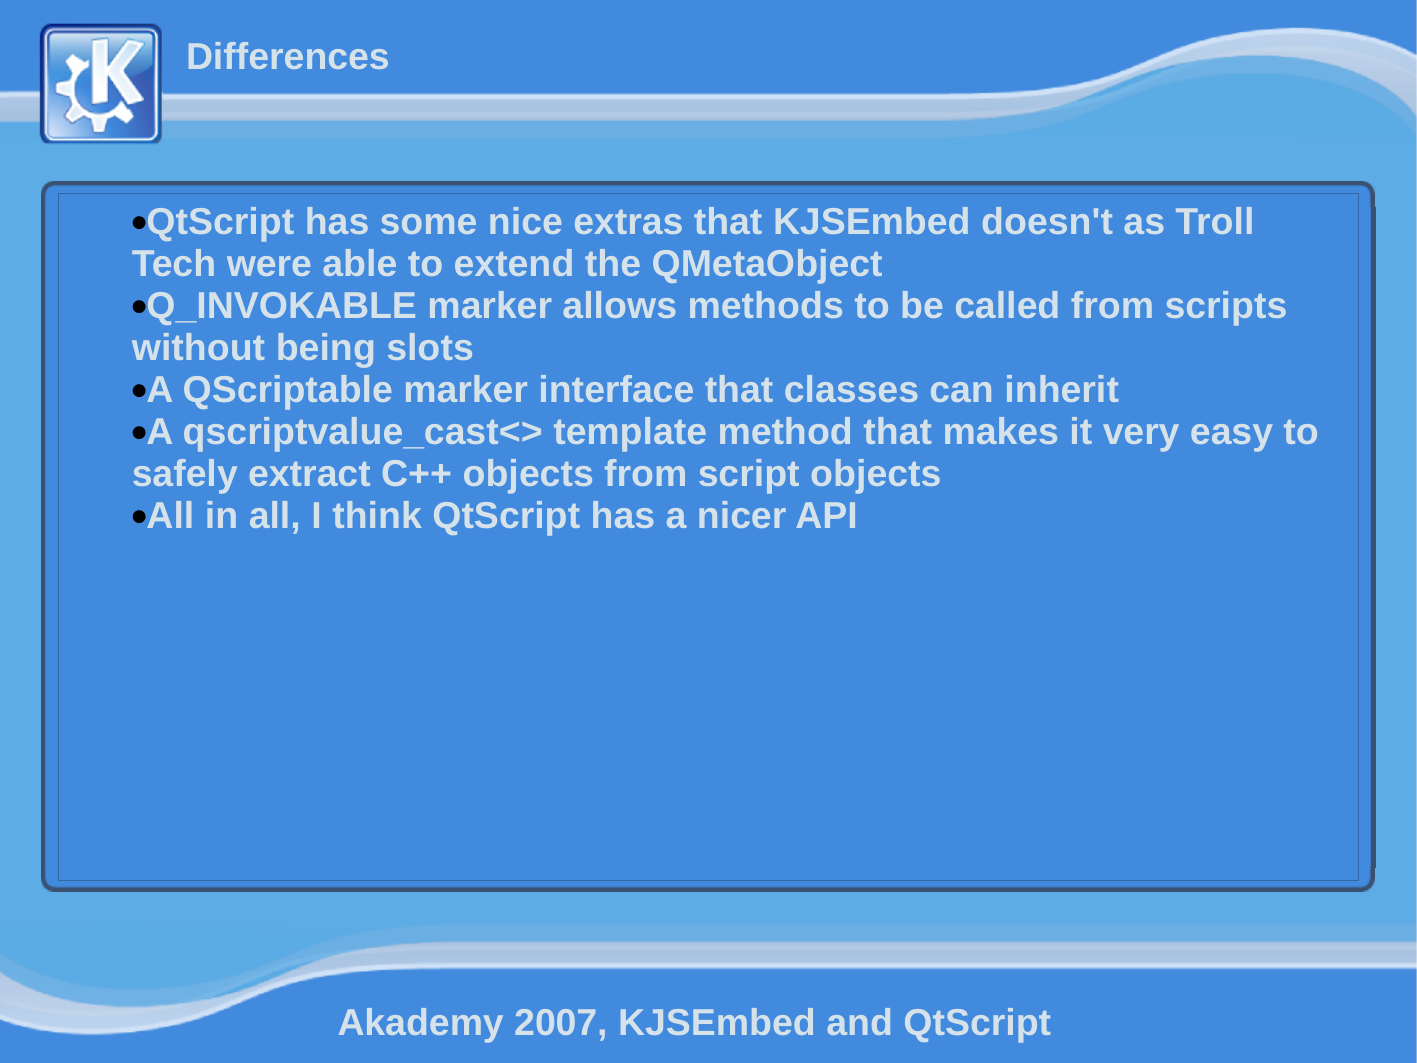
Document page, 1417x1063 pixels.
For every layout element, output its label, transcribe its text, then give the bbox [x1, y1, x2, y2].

text_box QtScript has some nice extras that KJSEmbed doesn't as Troll Tech were able to extend the QMetaObject Q_INVOKABLE marker allows methods to be called from scripts without being slots A QScriptable marker interface that classes can inherit A qscriptvalue_cast<> template method that makes it very easy to safely extract C++ objects from script objects All in all, I think QtScript has a nicer API [58, 193, 1359, 881]
text_box Differences [171, 27, 1048, 105]
picture [0, 0, 1417, 1063]
